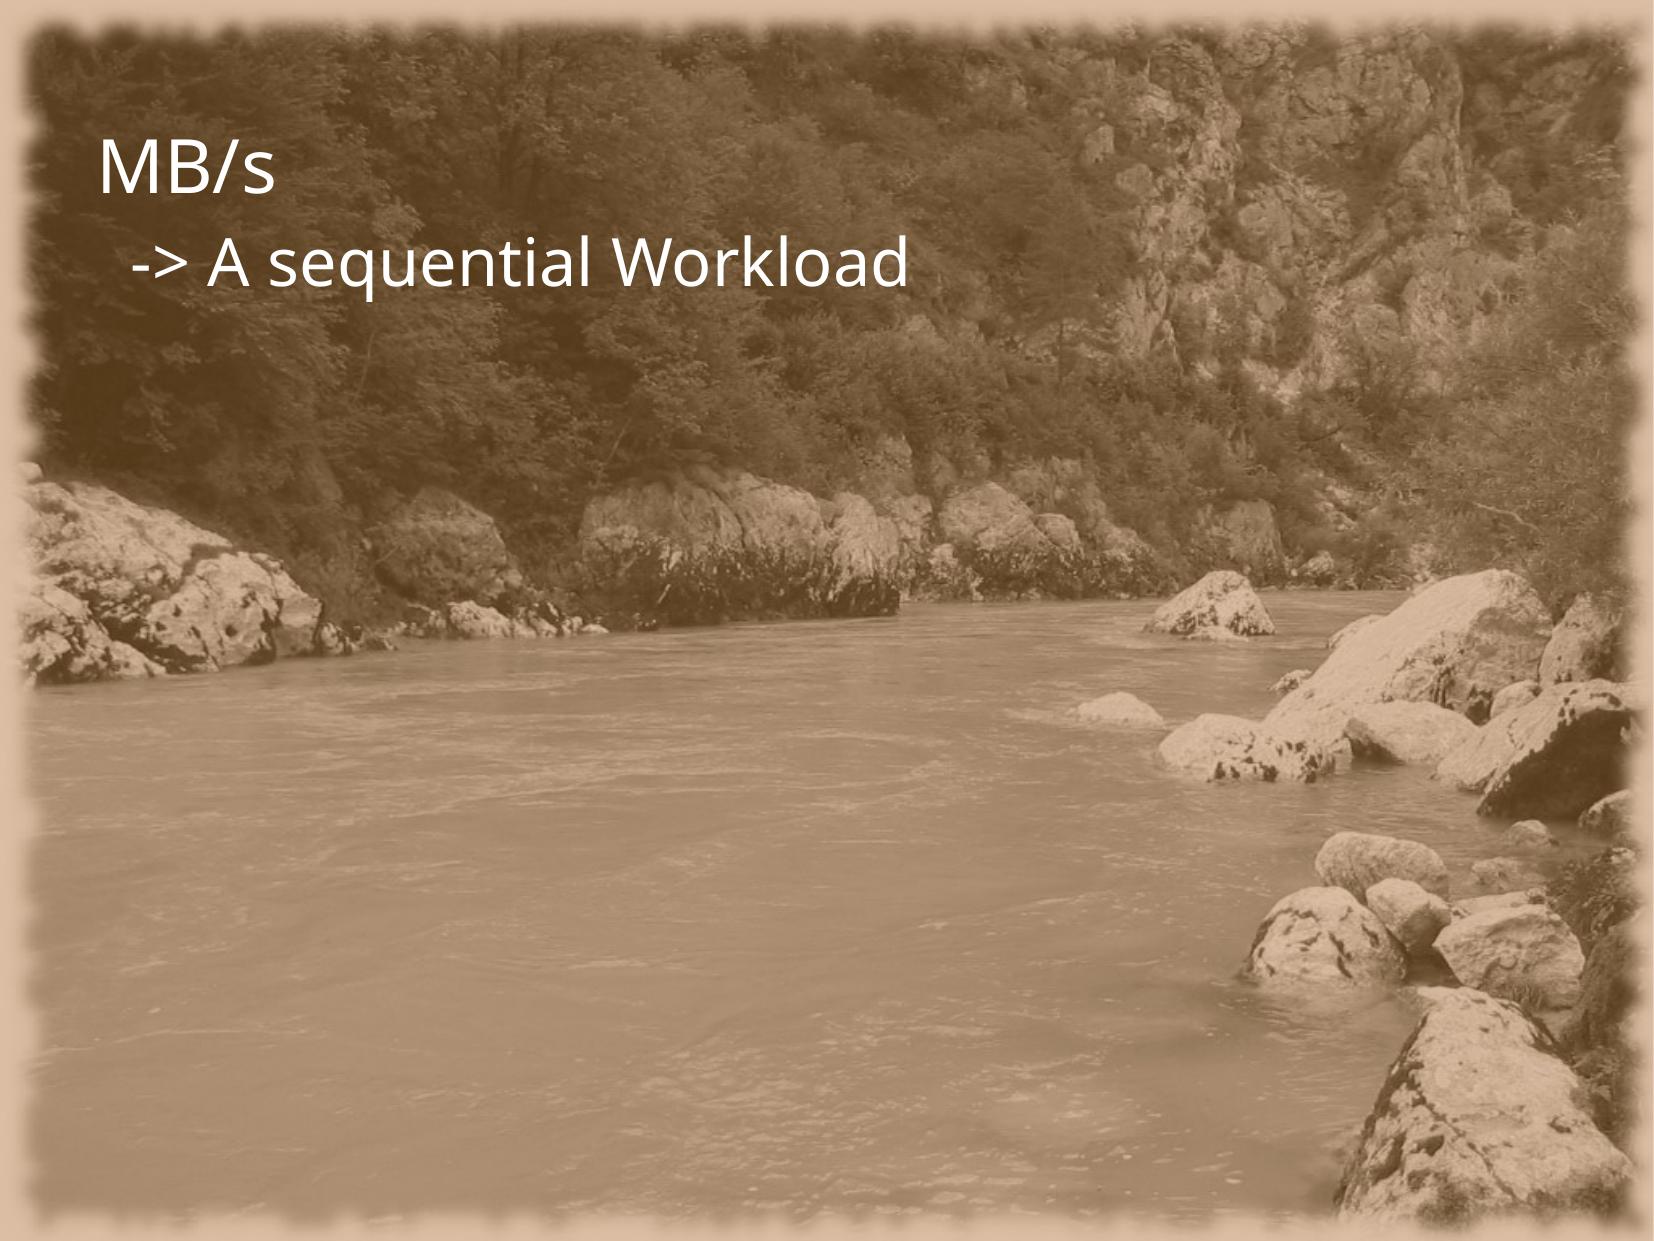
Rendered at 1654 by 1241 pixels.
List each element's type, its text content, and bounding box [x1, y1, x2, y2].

picture [0, 0, 1654, 1241]
text_box MB/s -> A sequential Workload [81, 105, 1361, 366]
